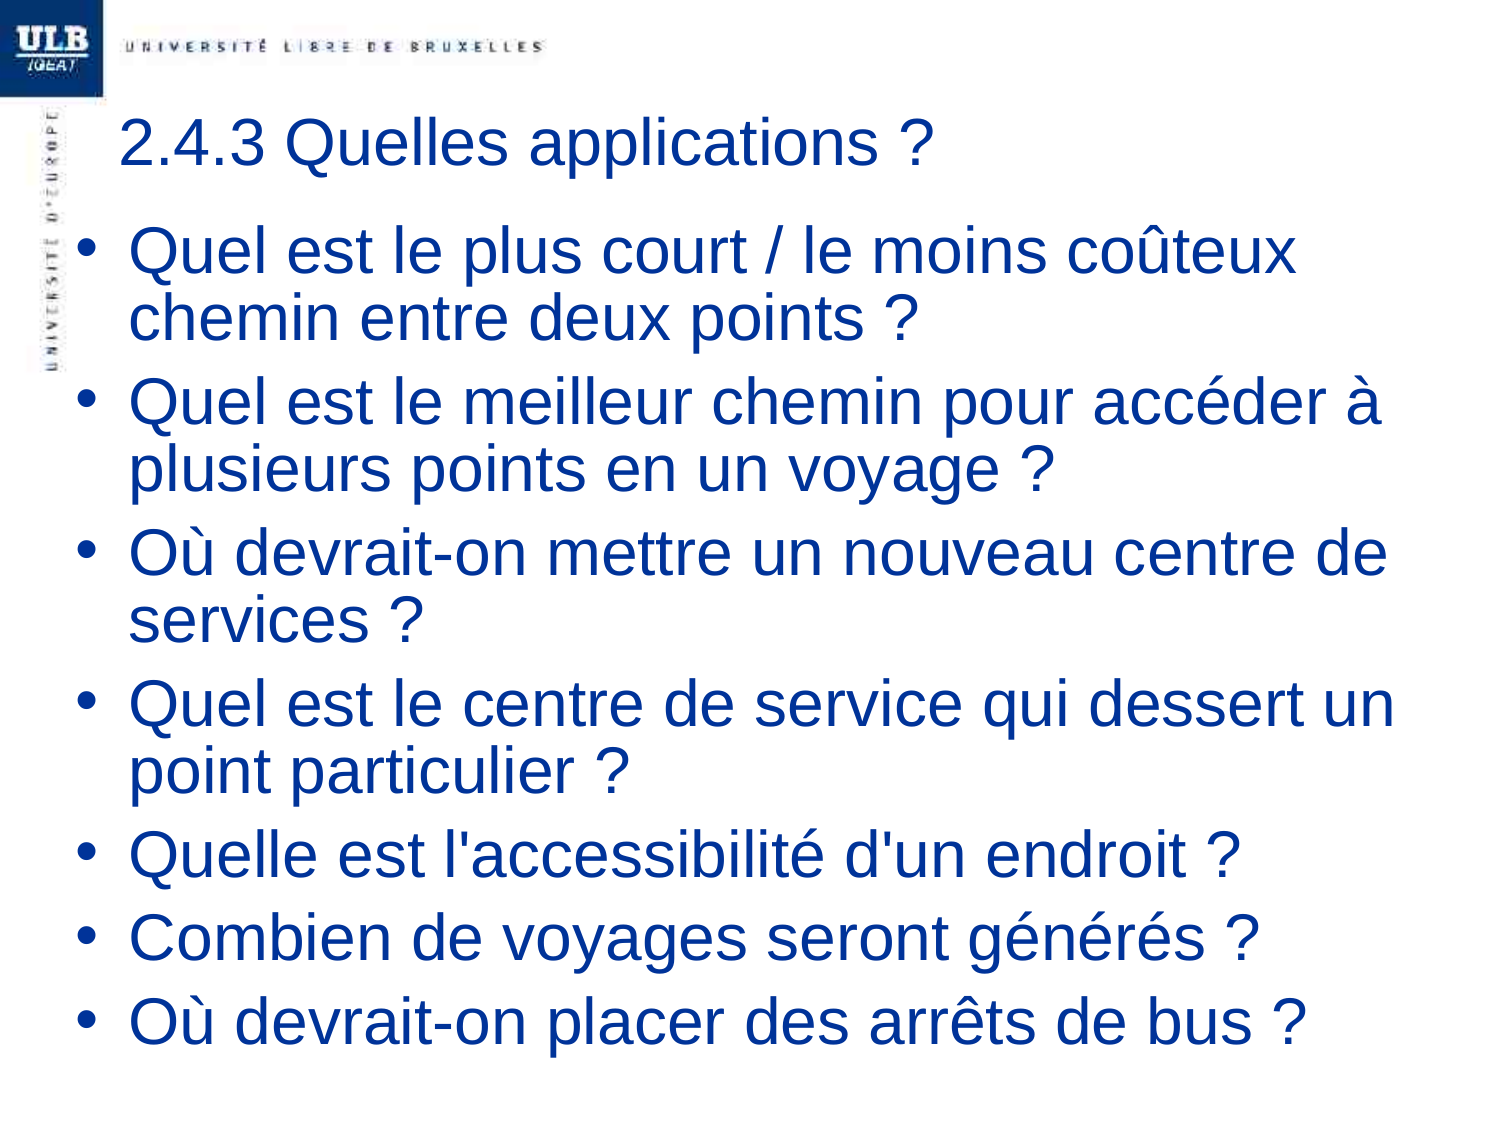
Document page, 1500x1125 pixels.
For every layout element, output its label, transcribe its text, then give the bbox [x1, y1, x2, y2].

title 2.4.3 Quelles applications ? [118, 28, 1425, 209]
list Quel est le plus court / le moins coûteux chemin entre deux points ? Quel est le meilleur chemin pour accéder à plusieurs points en un voyage ? Où devrait-on mettre un nouveau centre de services ? Quel est le centre de service qui dessert un point particulier ? Quelle est l'accessibilité d'un endroit ? Combien de voyages seront générés ? Où devrait-on placer des arrêts de bus ? [74, 209, 1425, 1065]
picture [0, 0, 1500, 1125]
